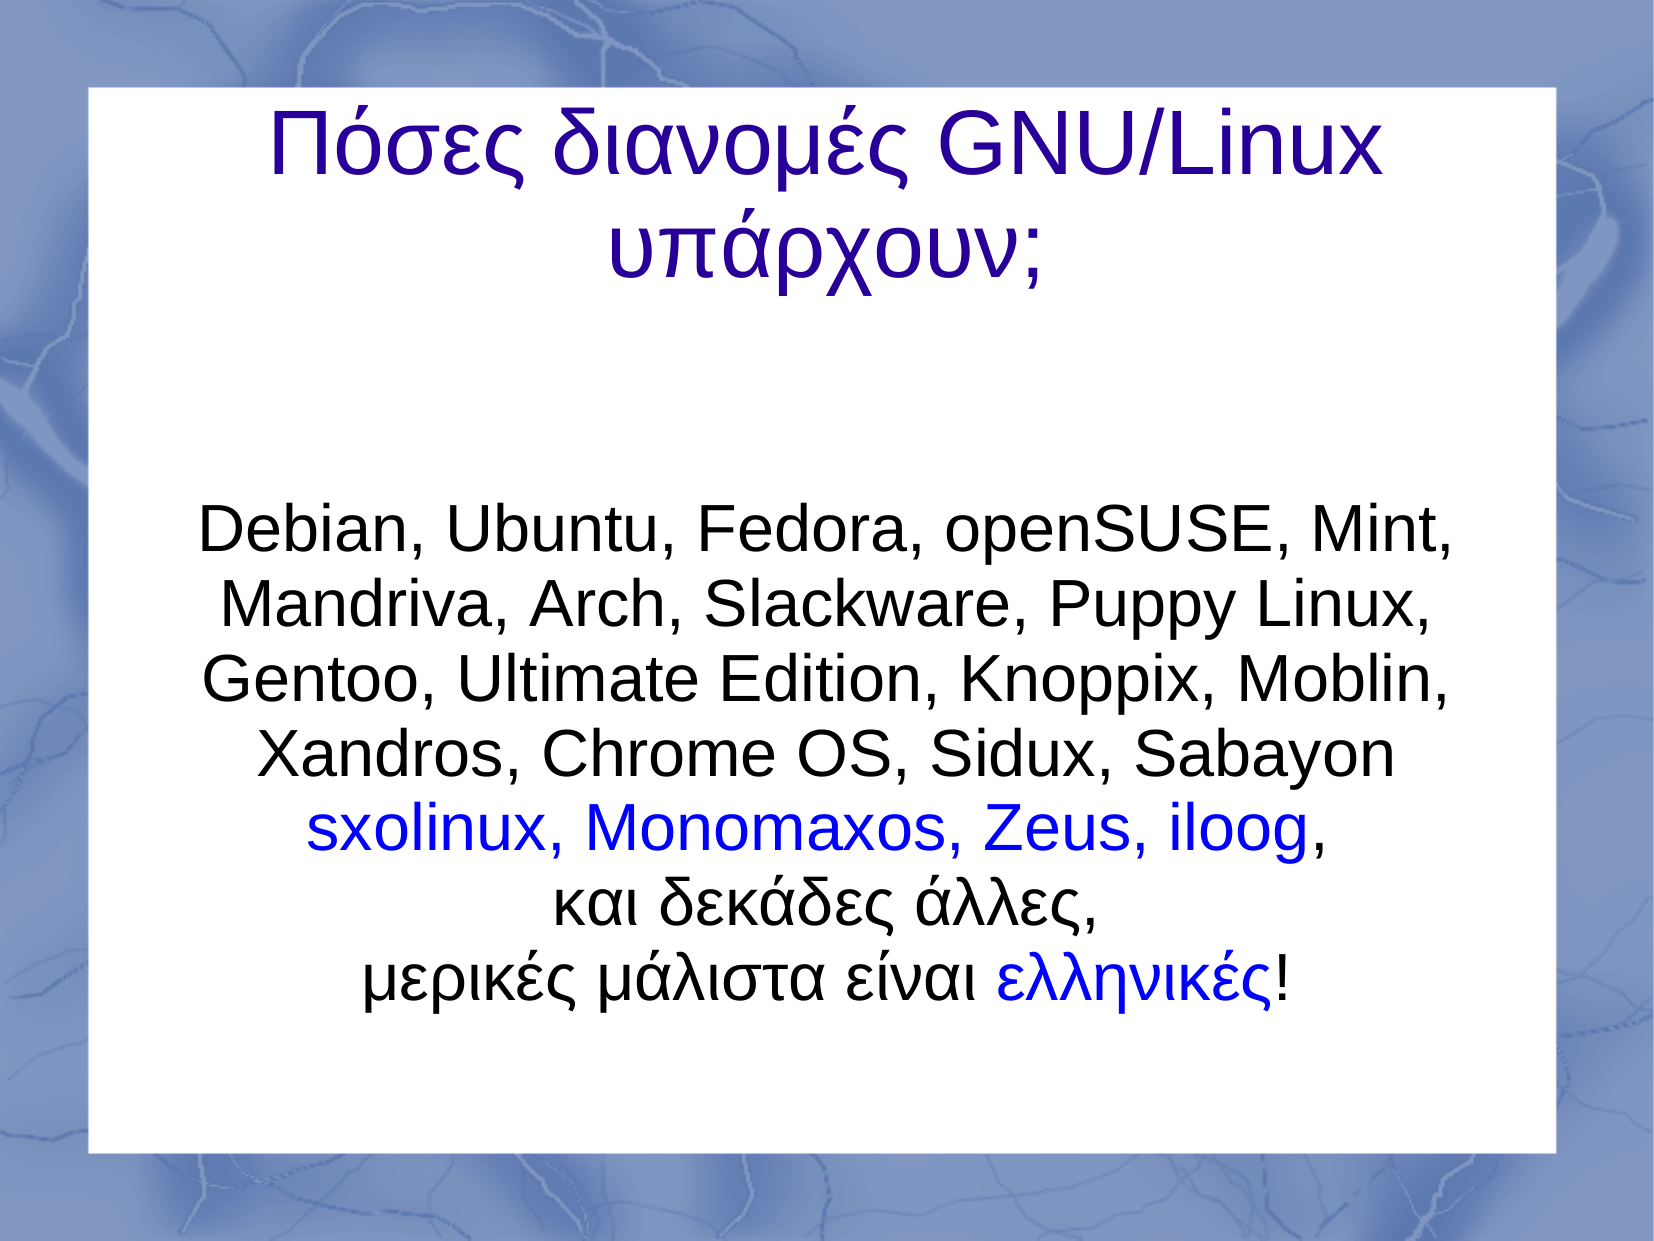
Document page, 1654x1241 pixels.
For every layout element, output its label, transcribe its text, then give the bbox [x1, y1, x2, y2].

picture [0, 0, 1654, 1241]
subtitle Debian, Ubuntu, Fedora, openSUSE, Mint, Mandriva, Arch, Slackware, Puppy Linux, Gentoo, Ultimate Edition, Knoppix, Moblin, Xandros, Chrome OS, Sidux, Sabayon sxolinux, Monomaxos, Zeus, iloog, και δεκάδες άλλες, μερικές μάλιστα είναι ελληνικές! [147, 383, 1506, 1123]
title Πόσες διανομές GNU/Linux υπάρχουν; [118, 91, 1536, 297]
